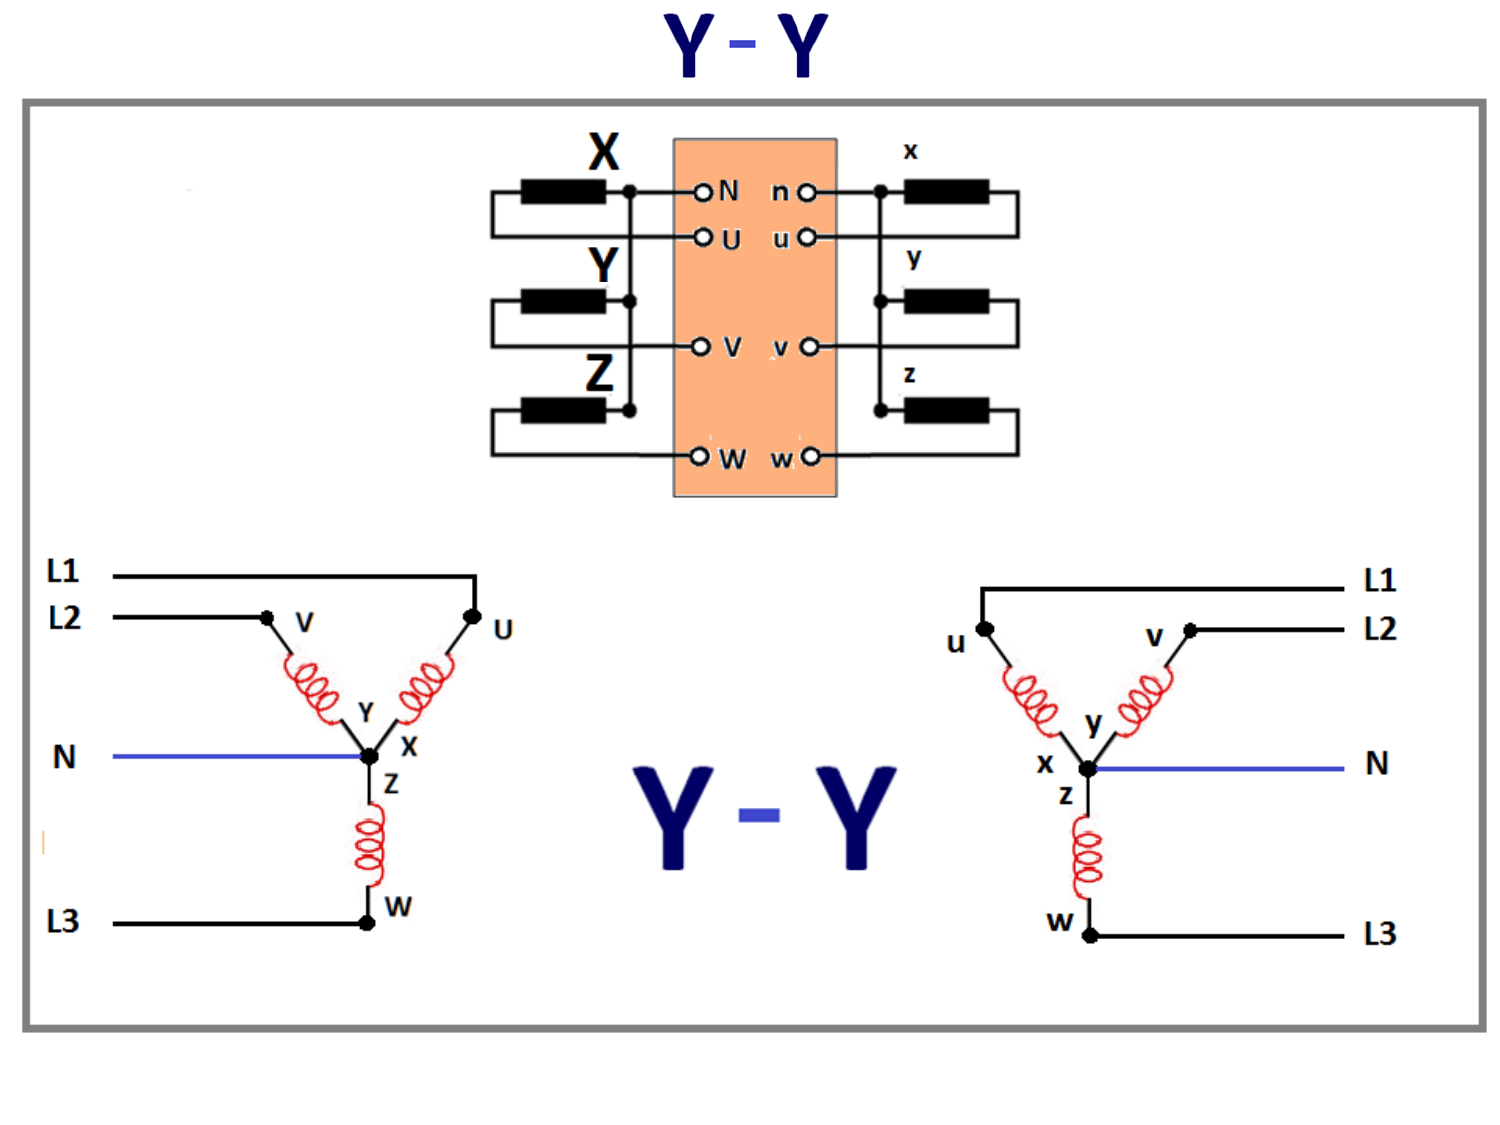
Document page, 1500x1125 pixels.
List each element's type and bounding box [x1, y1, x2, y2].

picture [10, 88, 1490, 1036]
picture [656, 10, 833, 78]
